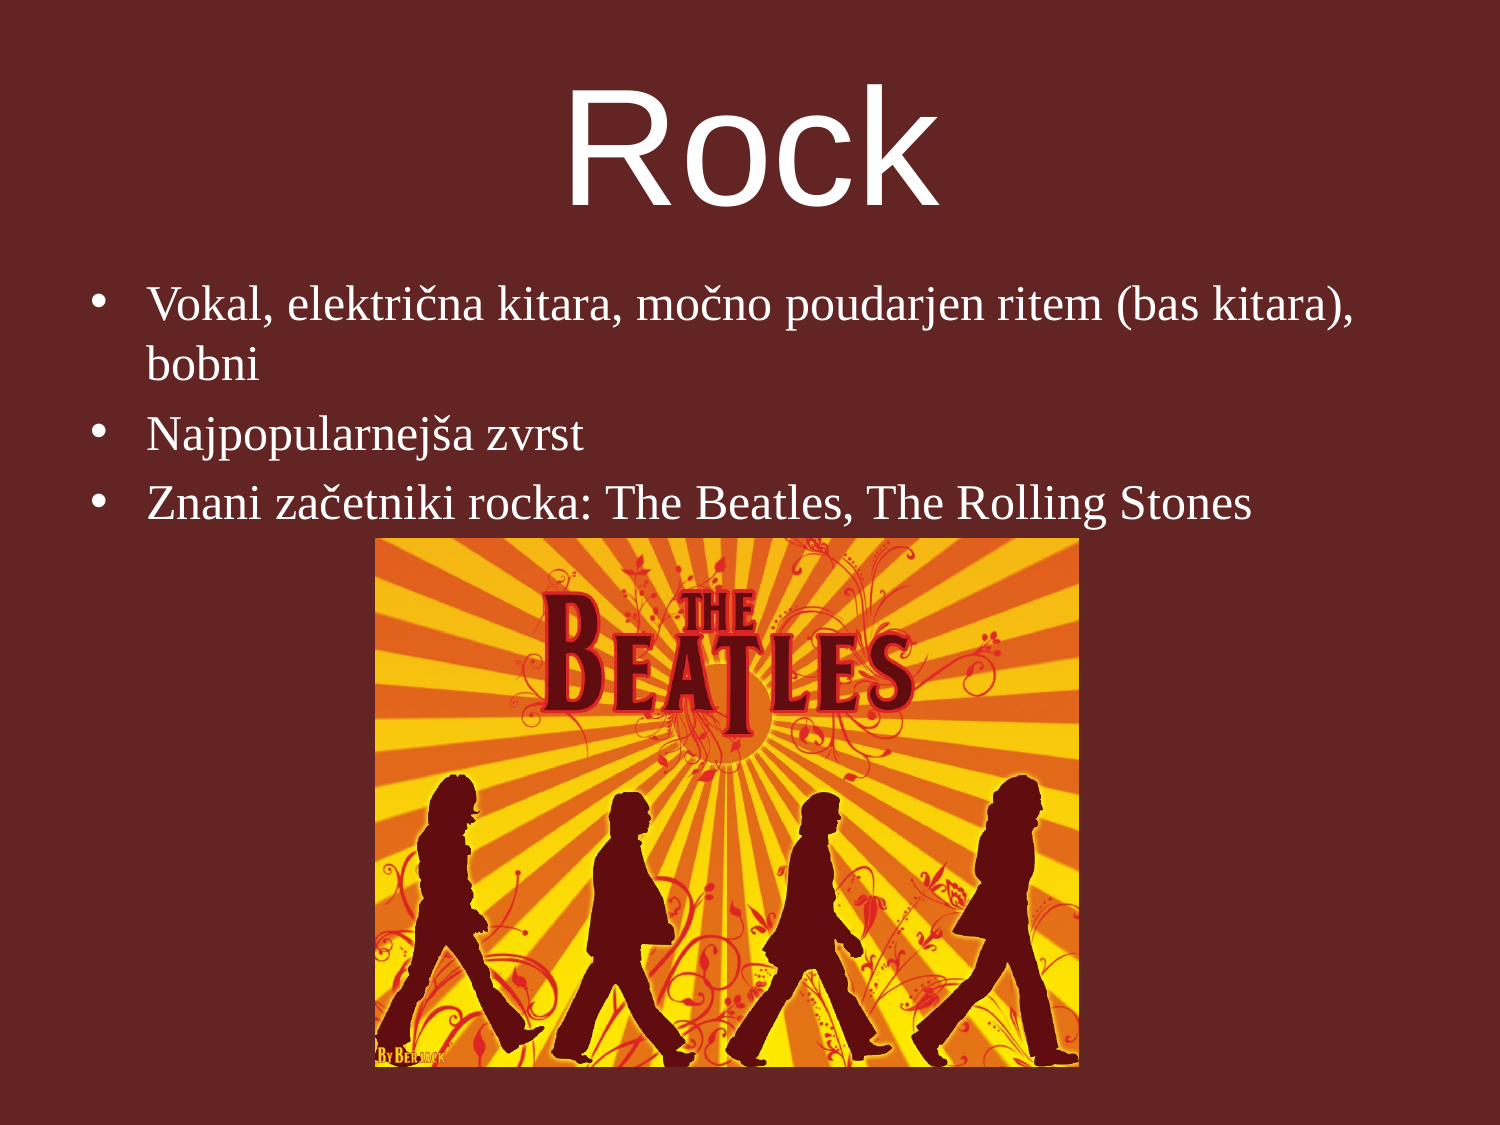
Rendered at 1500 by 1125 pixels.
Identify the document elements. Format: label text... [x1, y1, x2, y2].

picture [375, 538, 1079, 1067]
title Rock [75, 45, 1425, 233]
list Vokal, električna kitara, močno poudarjen ritem (bas kitara), bobni Najpopularnejša zvrst Znani začetniki rocka: The Beatles, The Rolling Stones [75, 262, 1425, 1005]
